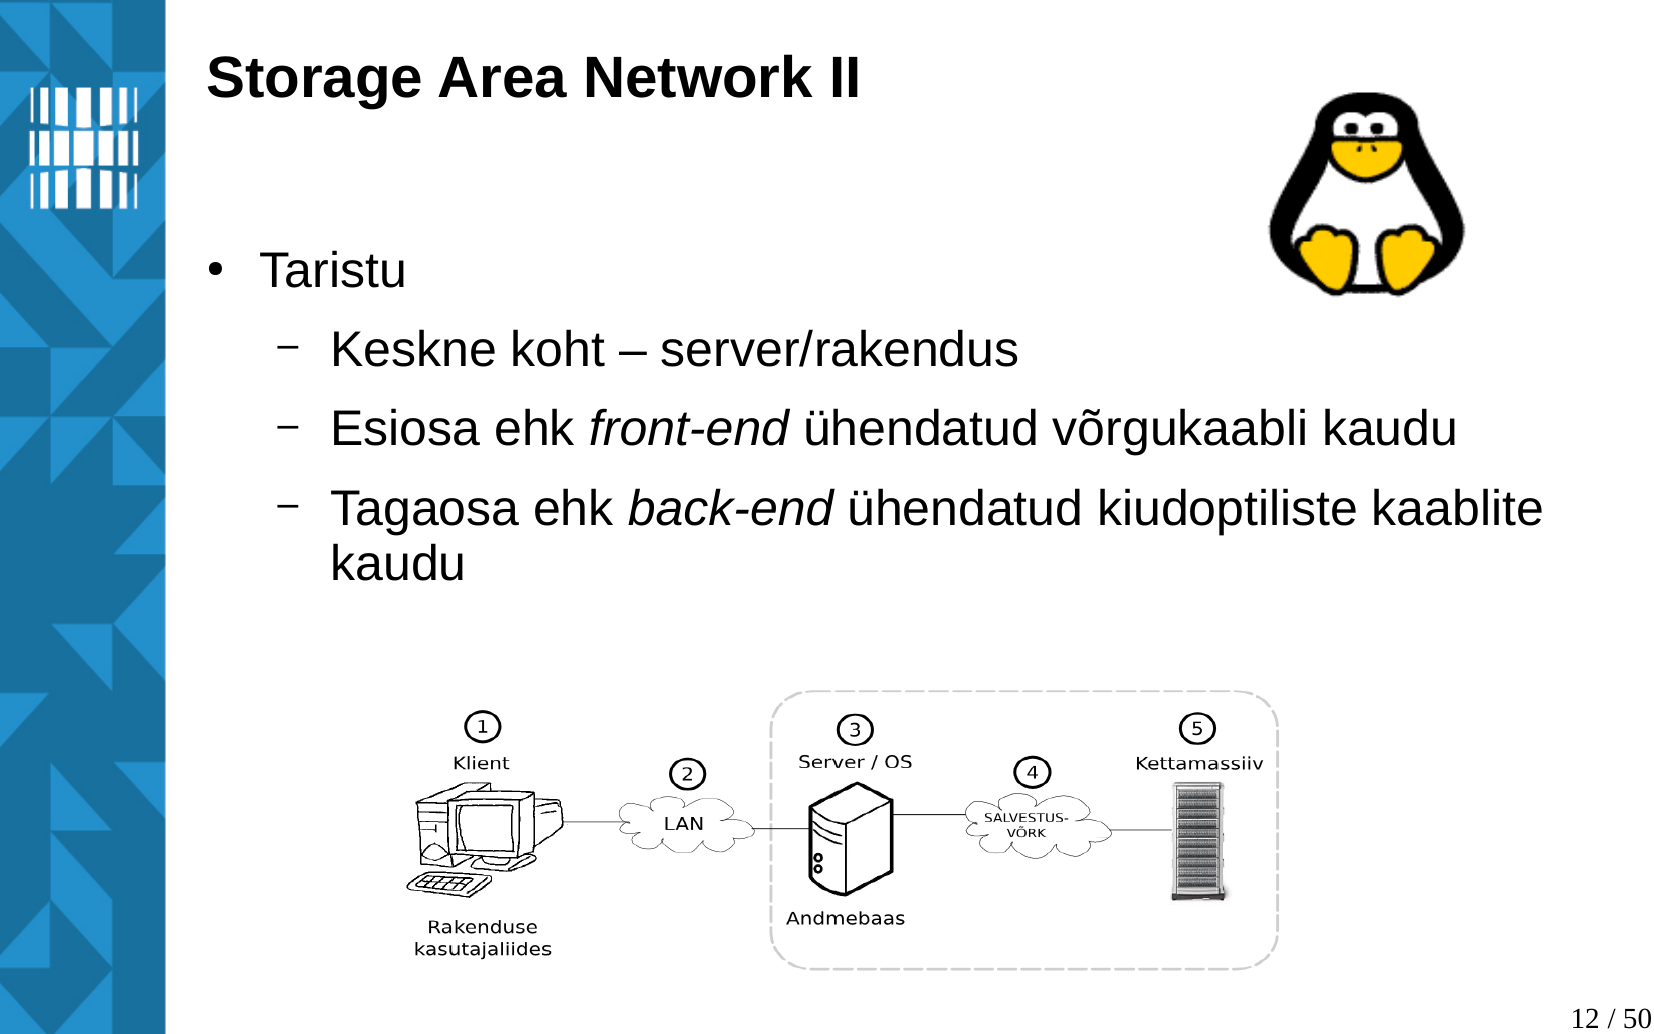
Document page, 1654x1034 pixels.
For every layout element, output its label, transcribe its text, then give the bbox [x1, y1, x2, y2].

title Storage Area Network II [206, 35, 1058, 119]
picture [1201, 32, 1529, 319]
list Taristu Keskne koht – server/rakendus Esiosa ehk front-end ühendatud võrgukaabli kaudu Tagaosa ehk back-end ühendatud kiudoptiliste kaablite kaudu [188, 241, 1607, 924]
picture [357, 668, 1314, 998]
